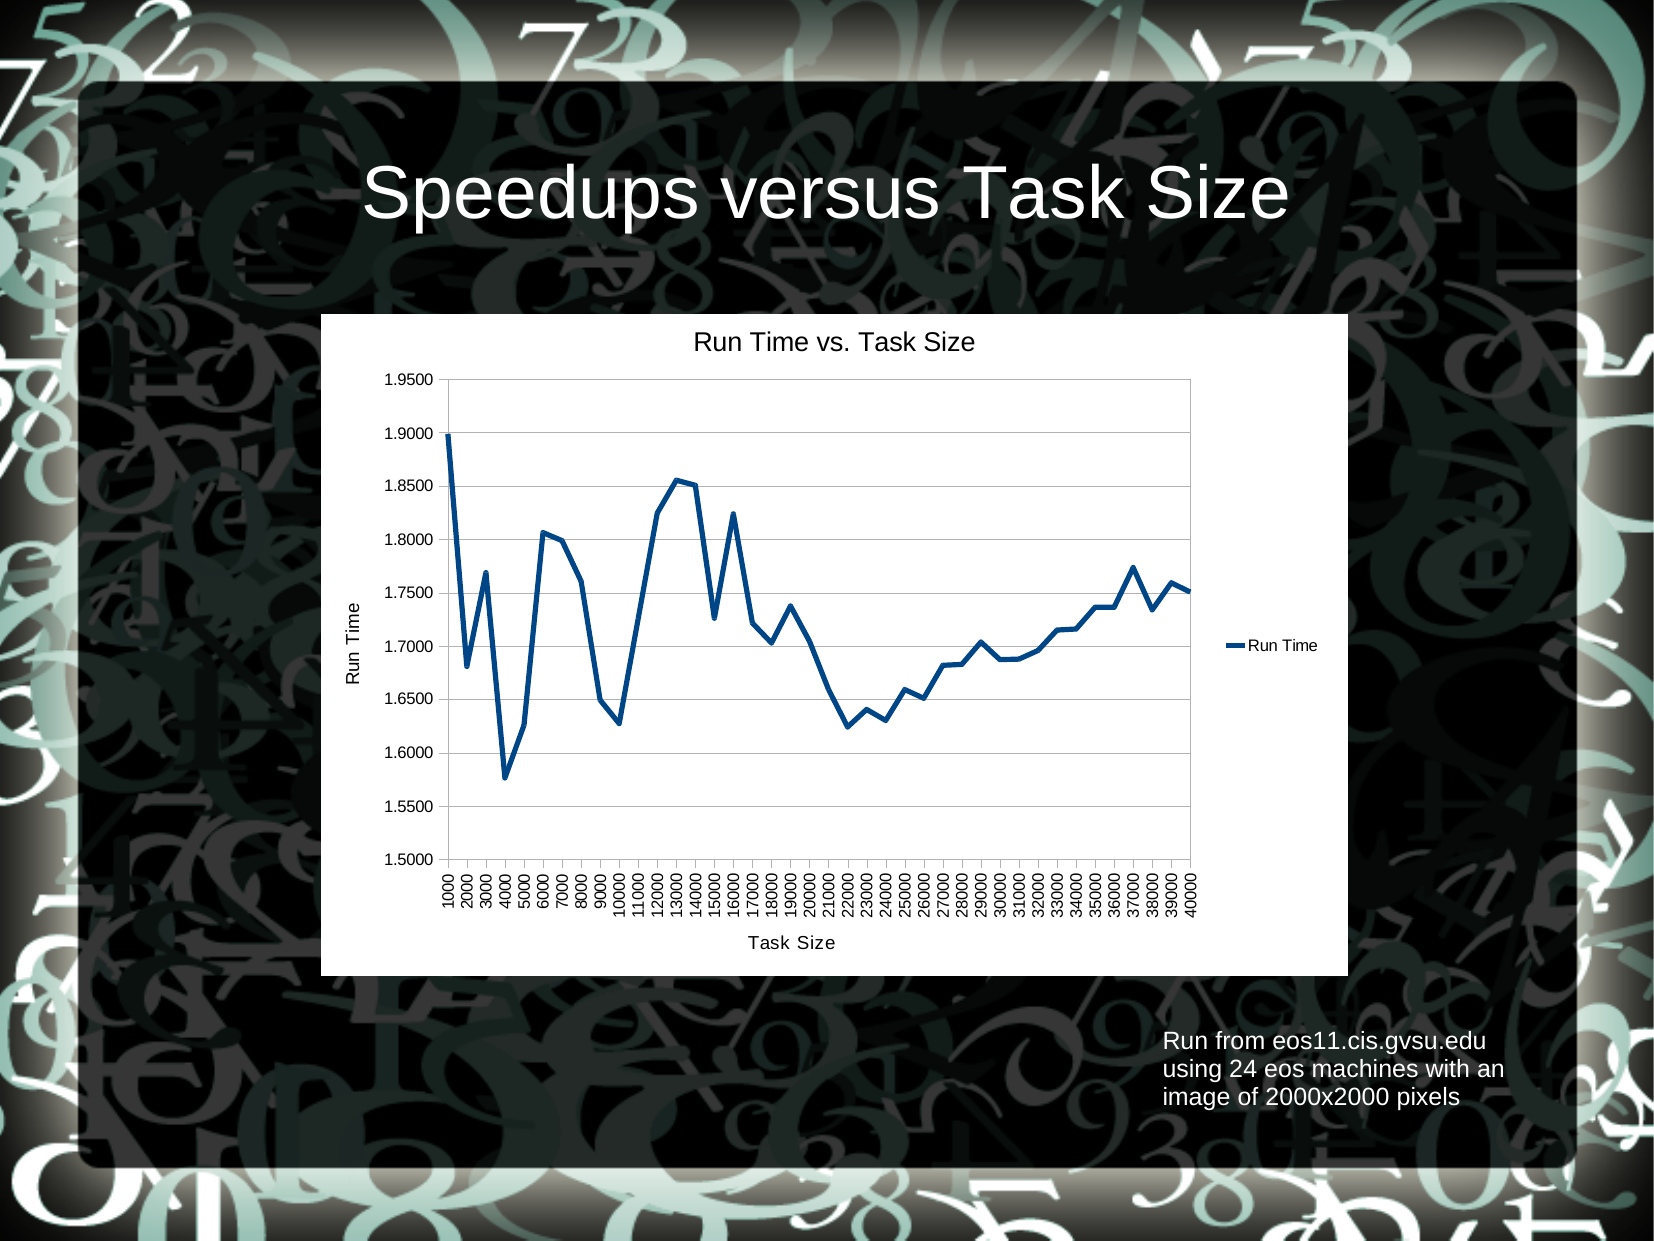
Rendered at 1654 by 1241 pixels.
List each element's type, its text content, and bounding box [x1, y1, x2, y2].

title Run from eos11.cis.gvsu.edu using 24 eos machines with an image of 2000x2000 pixels [1162, 1012, 1538, 1126]
chart [320, 313, 1388, 976]
picture [0, 0, 1654, 1241]
title Speedups versus Task Size [82, 88, 1571, 296]
